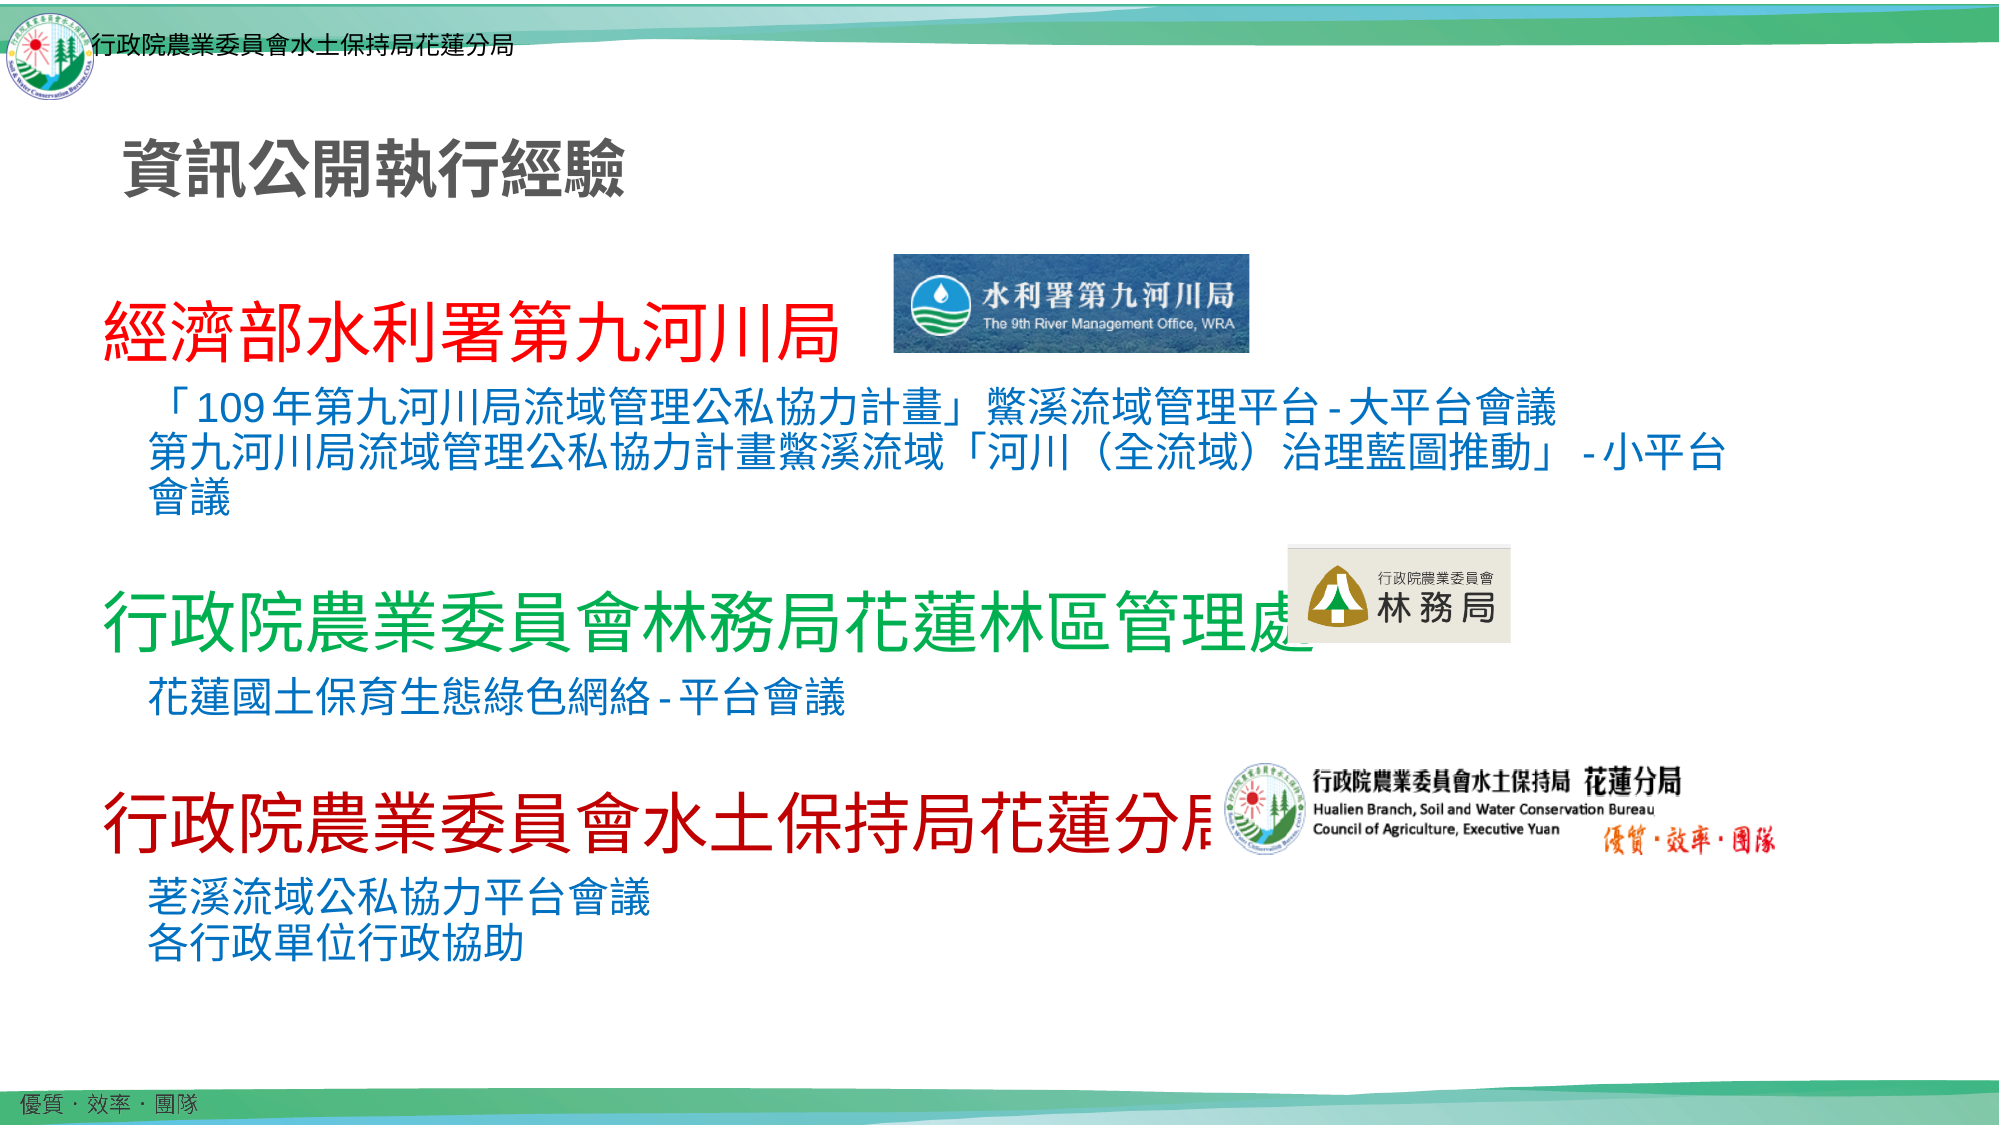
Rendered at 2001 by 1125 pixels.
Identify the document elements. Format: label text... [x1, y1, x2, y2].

list 經濟部水利署第九河川局 「109年第九河川局流域管理公私協力計畫」鱉溪流域管理平台-大平台會議 第九河川局流域管理公私協力計畫鱉溪流域「河川（全流域）治理藍圖推動」-小平台會議 行政院農業委員會林務局花蓮林區管理處 花蓮國土保育生態綠色網絡-平台會議 行政院農業委員會水土保持局花蓮分局 荖溪流域公私協力平台會議 各行政單位行政協助 [87, 223, 1766, 984]
text_box 資訊公開執行經驗 [106, 121, 894, 213]
picture [0, 4, 1999, 1125]
